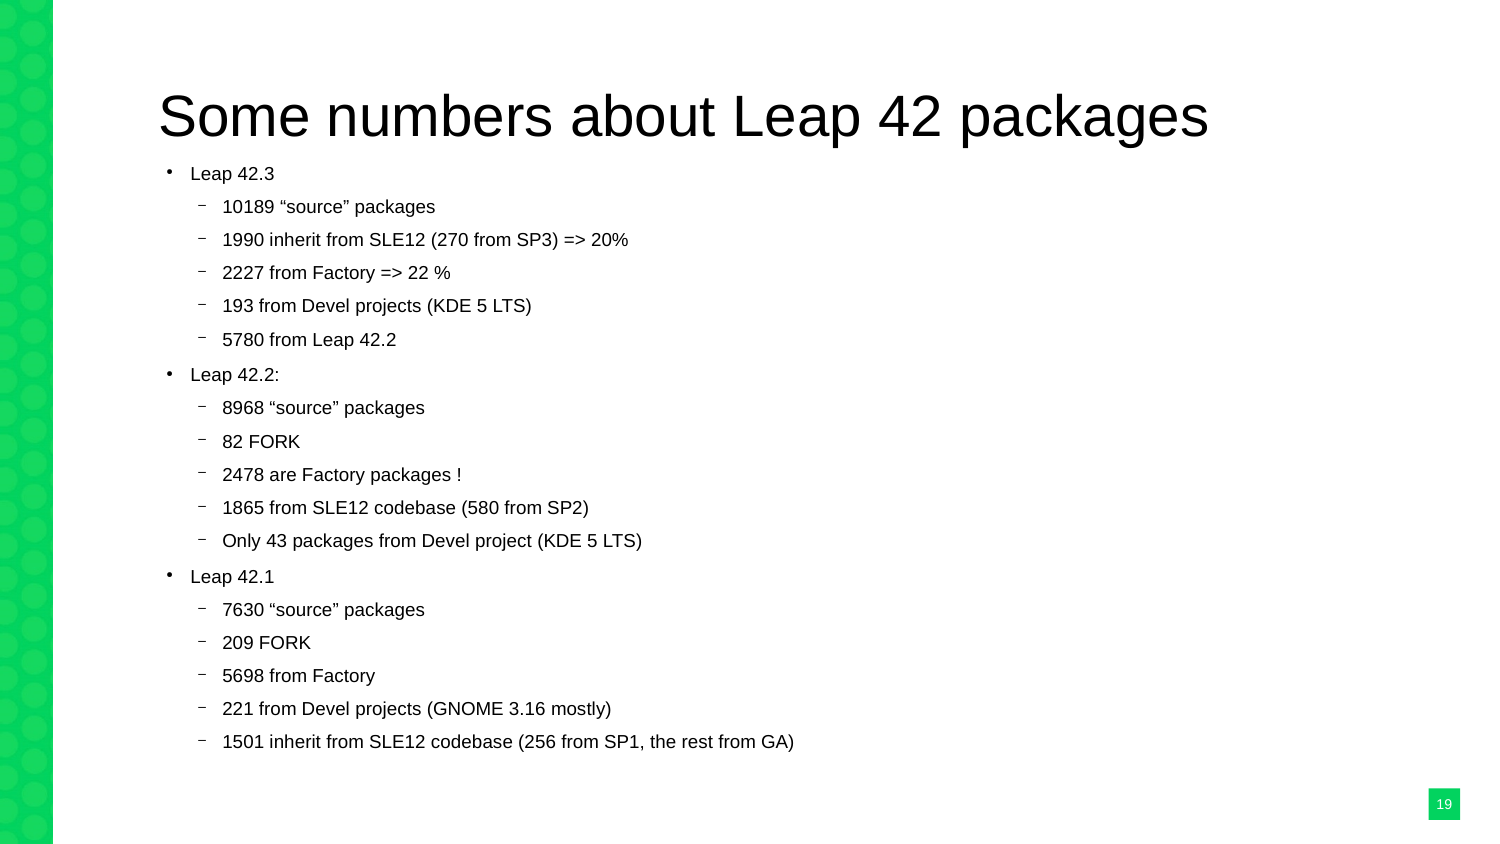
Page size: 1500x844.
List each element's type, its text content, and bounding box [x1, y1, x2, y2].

title Some numbers about Leap 42 packages [143, 70, 1397, 135]
list Leap 42.3 10189 “source” packages 1990 inherit from SLE12 (270 from SP3) => 20% 2227 from Factory => 22 % 193 from Devel projects (KDE 5 LTS) 5780 from Leap 42.2 Leap 42.2: 8968 “source” packages 82 FORK 2478 are Factory packages ! 1865 from SLE12 codebase (580 from SP2) Only 43 packages from Devel project (KDE 5 LTS) Leap 42.1 7630 “source” packages 209 FORK 5698 from Factory 221 from Devel projects (GNOME 3.16 mostly) 1501 inherit from SLE12 codebase (256 from SP1, the rest from GA) [143, 154, 1397, 766]
text_box <numéro> [1428, 788, 1461, 820]
picture [0, 0, 61, 844]
